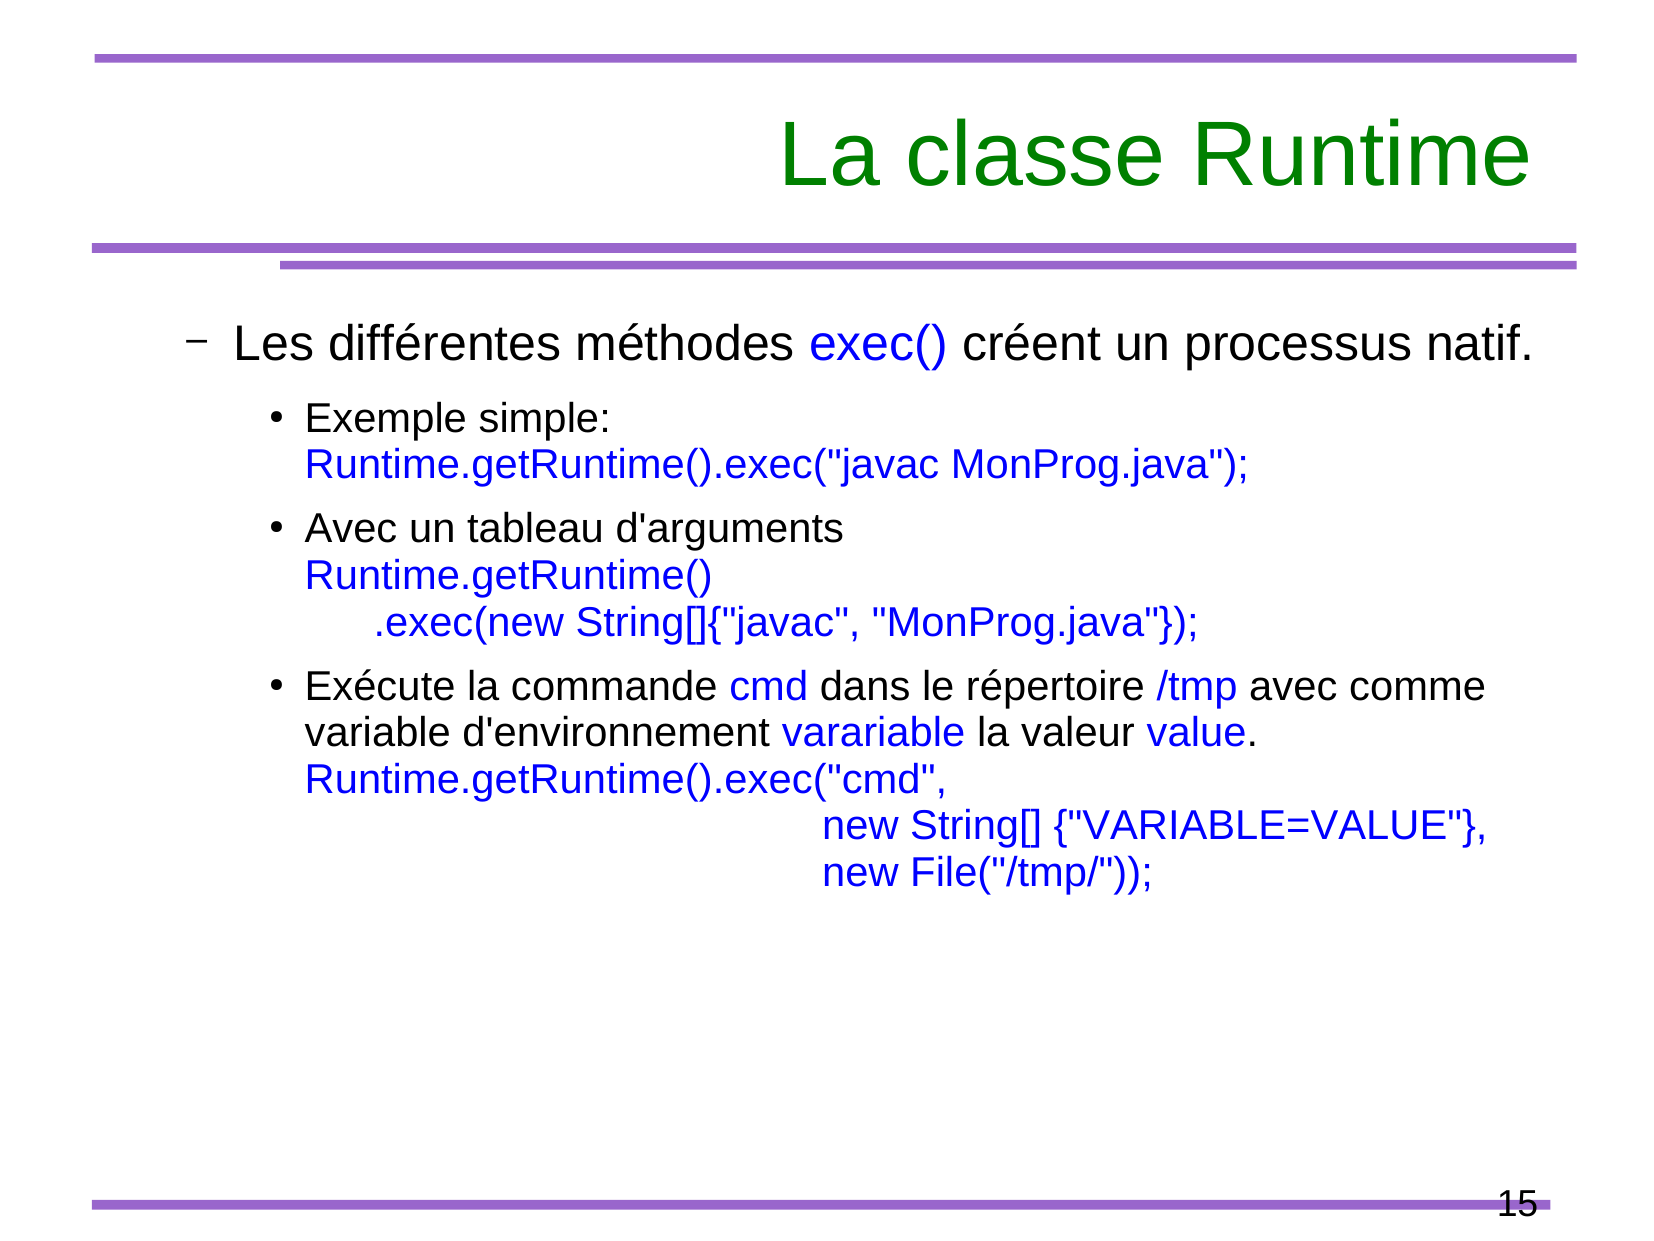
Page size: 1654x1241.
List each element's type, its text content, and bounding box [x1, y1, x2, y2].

title La classe Runtime [121, 49, 1534, 257]
list Les différentes méthodes exec() créent un processus natif. Exemple simple: Runtime.getRuntime().exec("javac MonProg.java"); Avec un tableau d'arguments Runtime.getRuntime() .exec(new String[]{"javac", "MonProg.java"}); Exécute la commande cmd dans le répertoire /tmp avec comme variable d'environnement varariable la valeur value. Runtime.getRuntime().exec("cmd", new String[] {"VARIABLE=VALUE"}, new File("/tmp/")); [92, 315, 1563, 1163]
